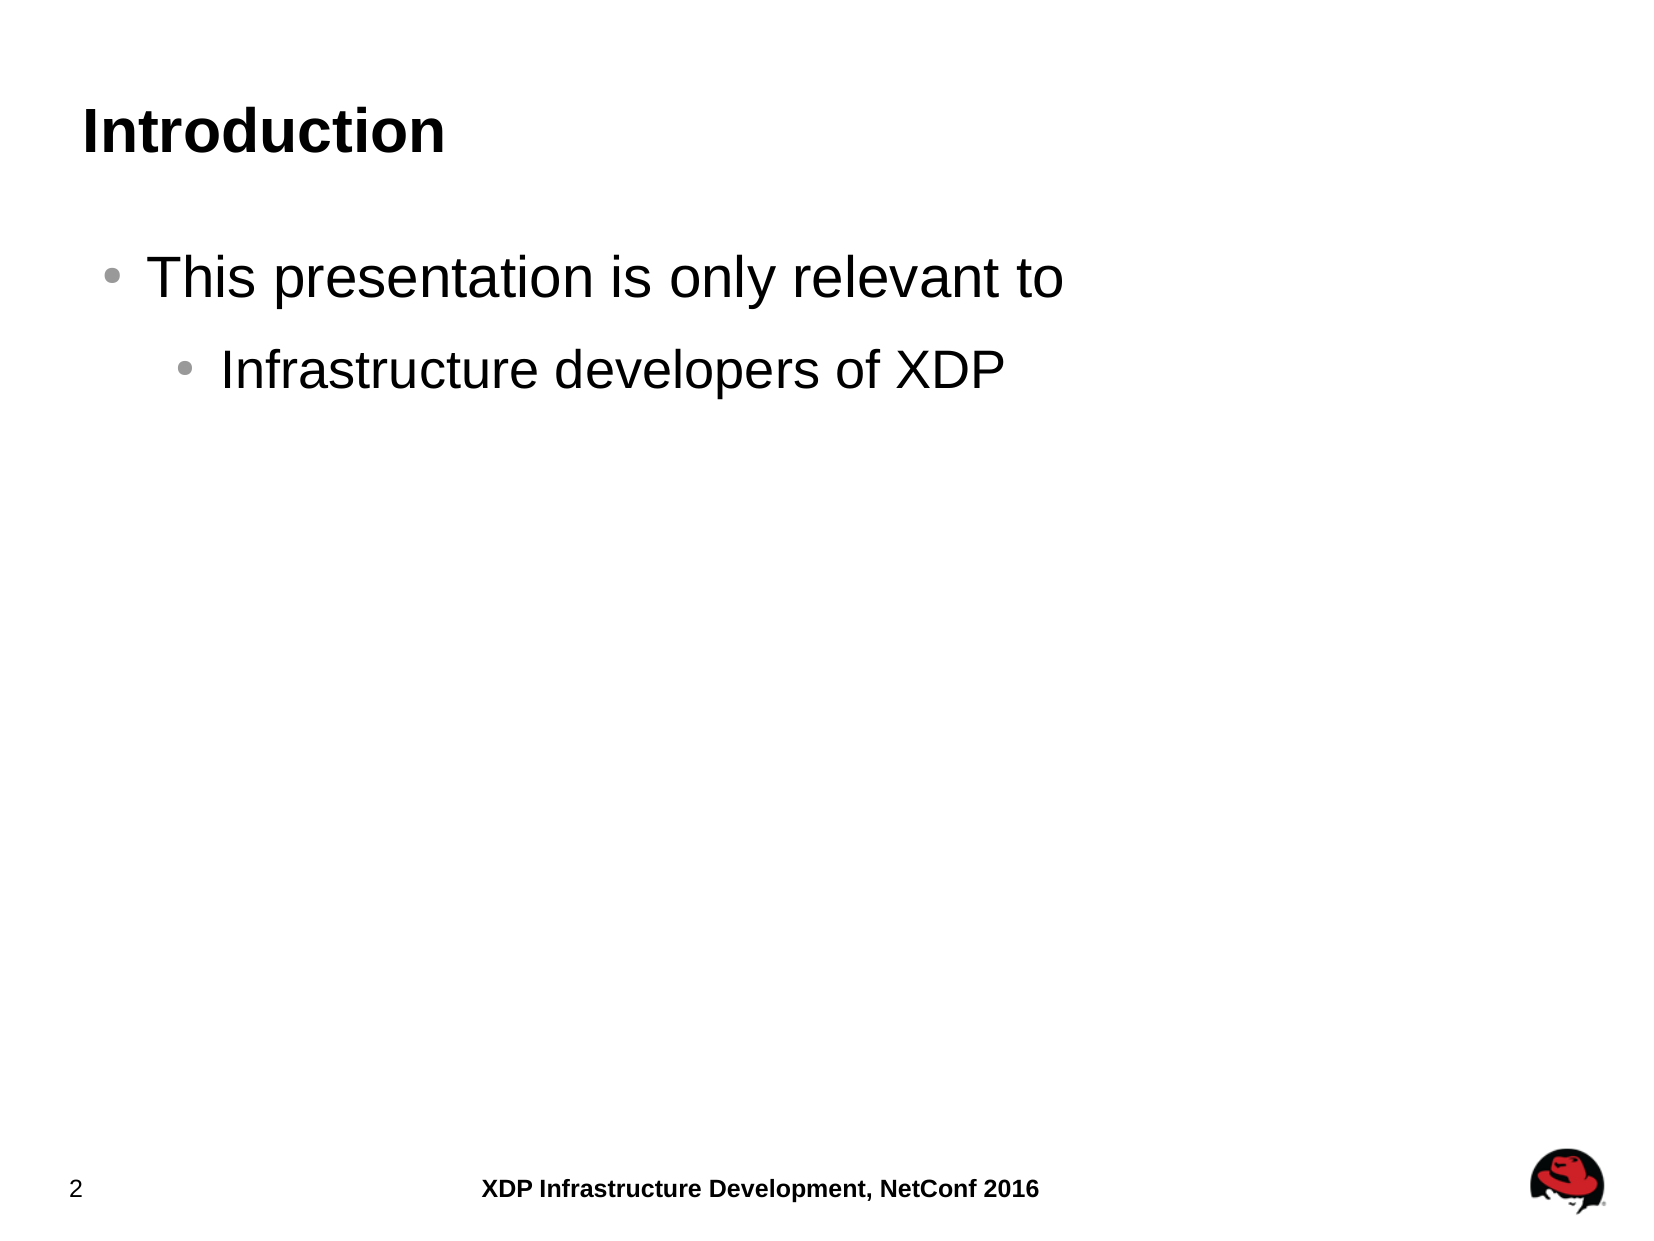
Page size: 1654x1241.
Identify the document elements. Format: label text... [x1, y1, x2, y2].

picture [1529, 1146, 1612, 1224]
list This presentation is only relevant to Infrastructure developers of XDP [86, 244, 1575, 1039]
title Introduction [82, 37, 1571, 226]
